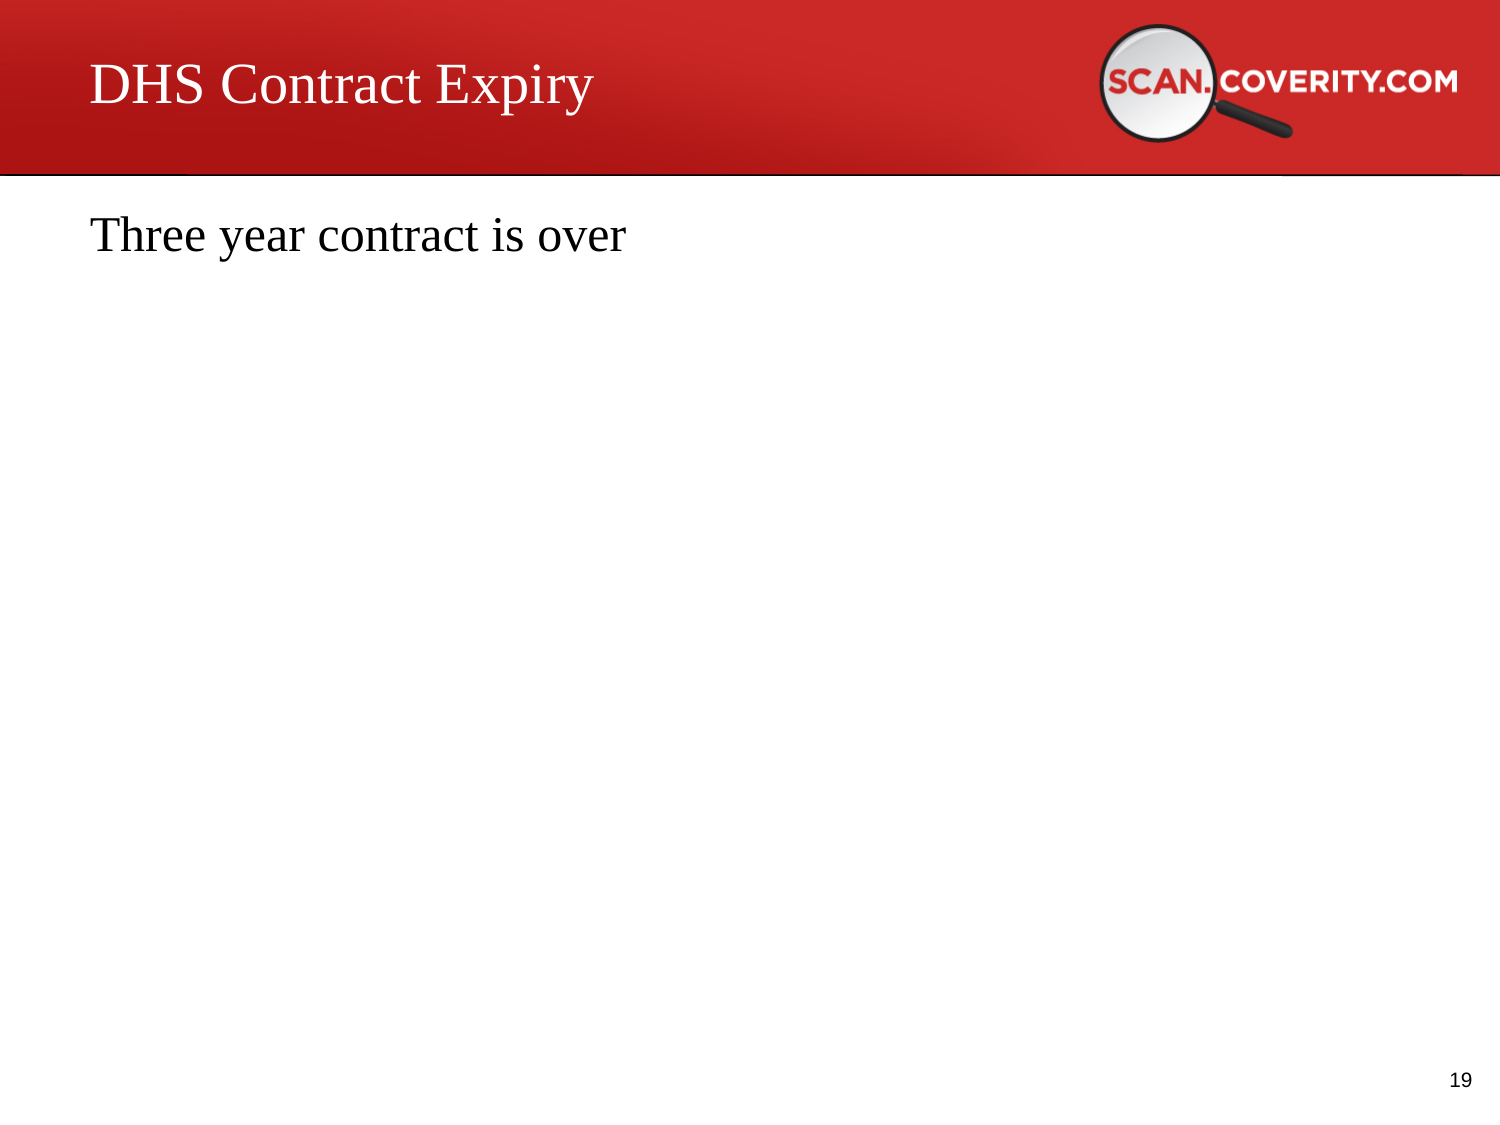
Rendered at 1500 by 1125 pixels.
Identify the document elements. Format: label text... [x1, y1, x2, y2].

title DHS Contract Expiry [74, 24, 1100, 143]
text_box 1 [1137, 1062, 1488, 1103]
list Three year contract is over [75, 199, 1426, 967]
picture [0, 0, 1500, 174]
